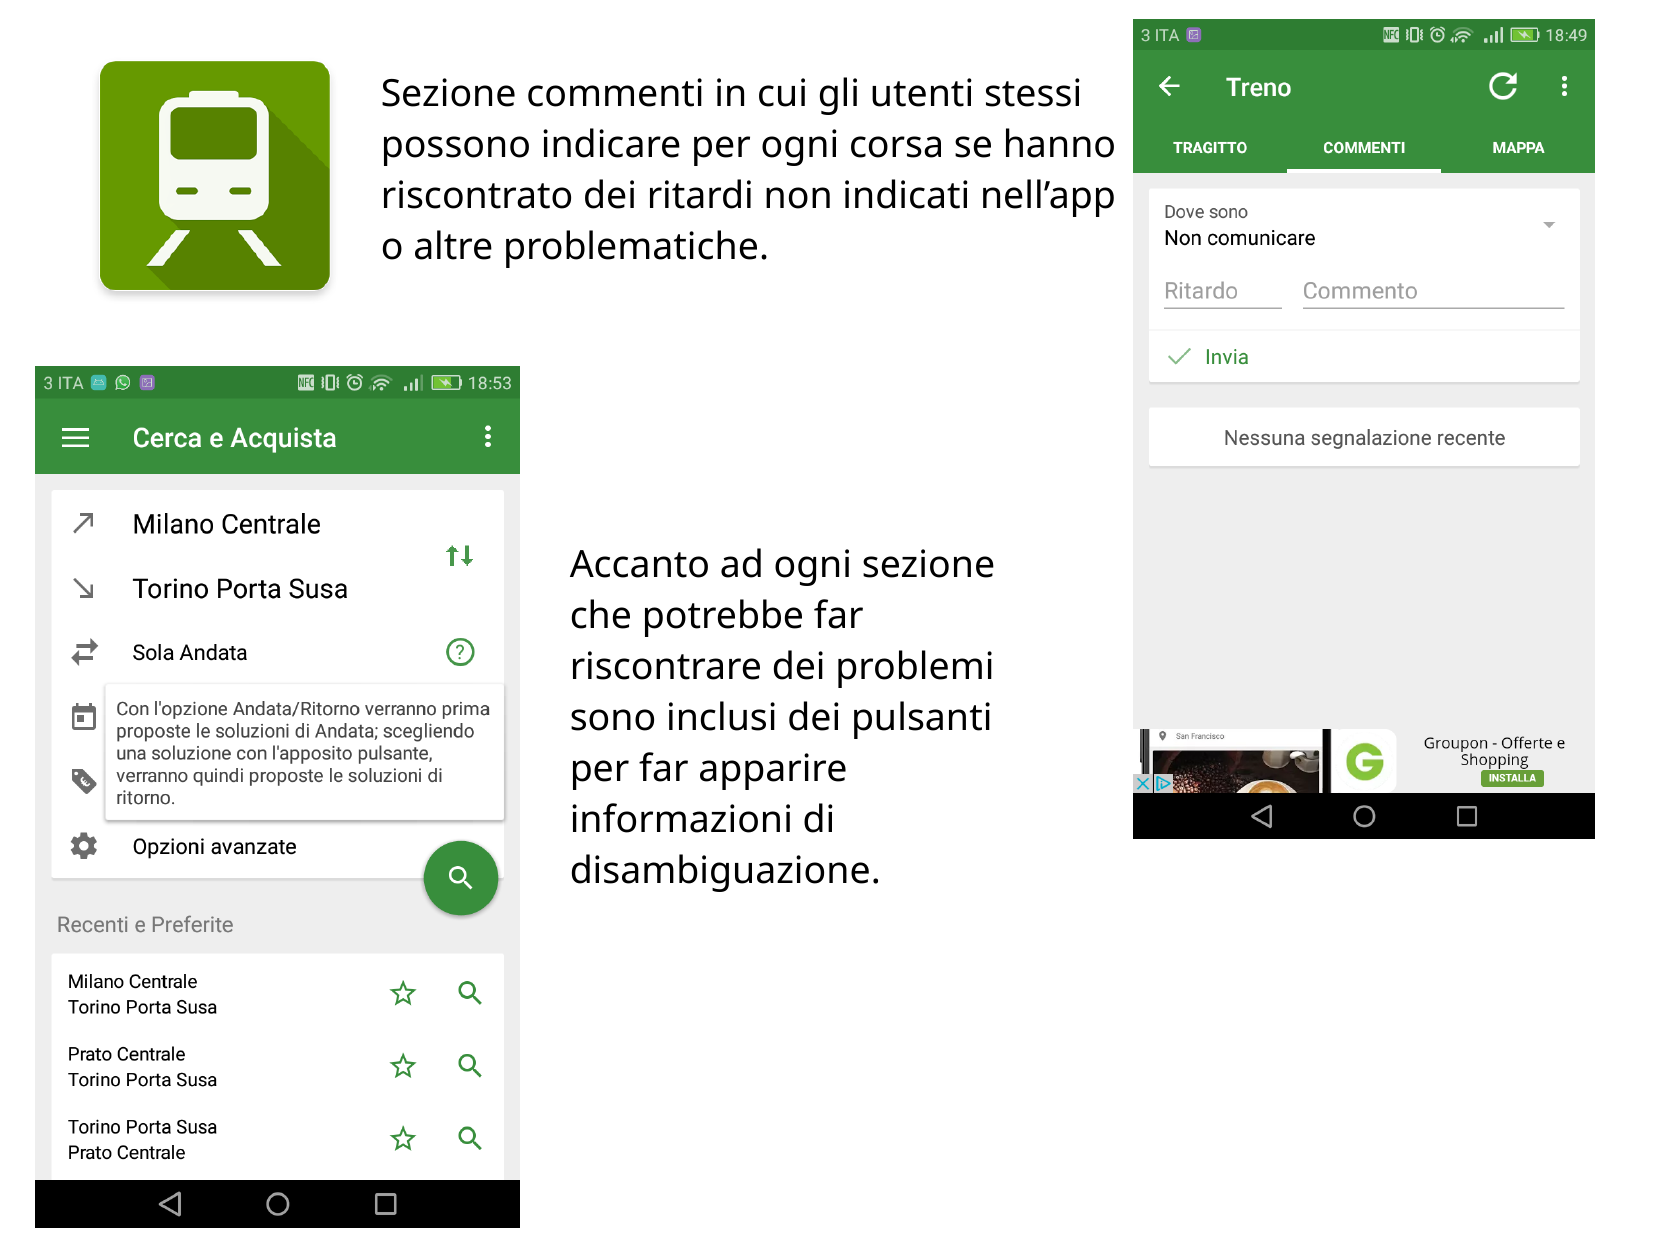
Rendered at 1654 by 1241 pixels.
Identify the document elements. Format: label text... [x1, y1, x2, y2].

picture [85, 50, 343, 308]
picture [1133, 19, 1595, 839]
picture [35, 366, 520, 1228]
text_box Sezione commenti in cui gli utenti stessi possono indicare per ogni corsa se hanno riscontrato dei ritardi non indicati nell’app o altre problematiche. [366, 59, 1134, 274]
text_box Accanto ad ogni sezione che potrebbe far riscontrare dei problemi sono inclusi dei pulsanti per far apparire informazioni di disambiguazione. [555, 530, 1075, 875]
